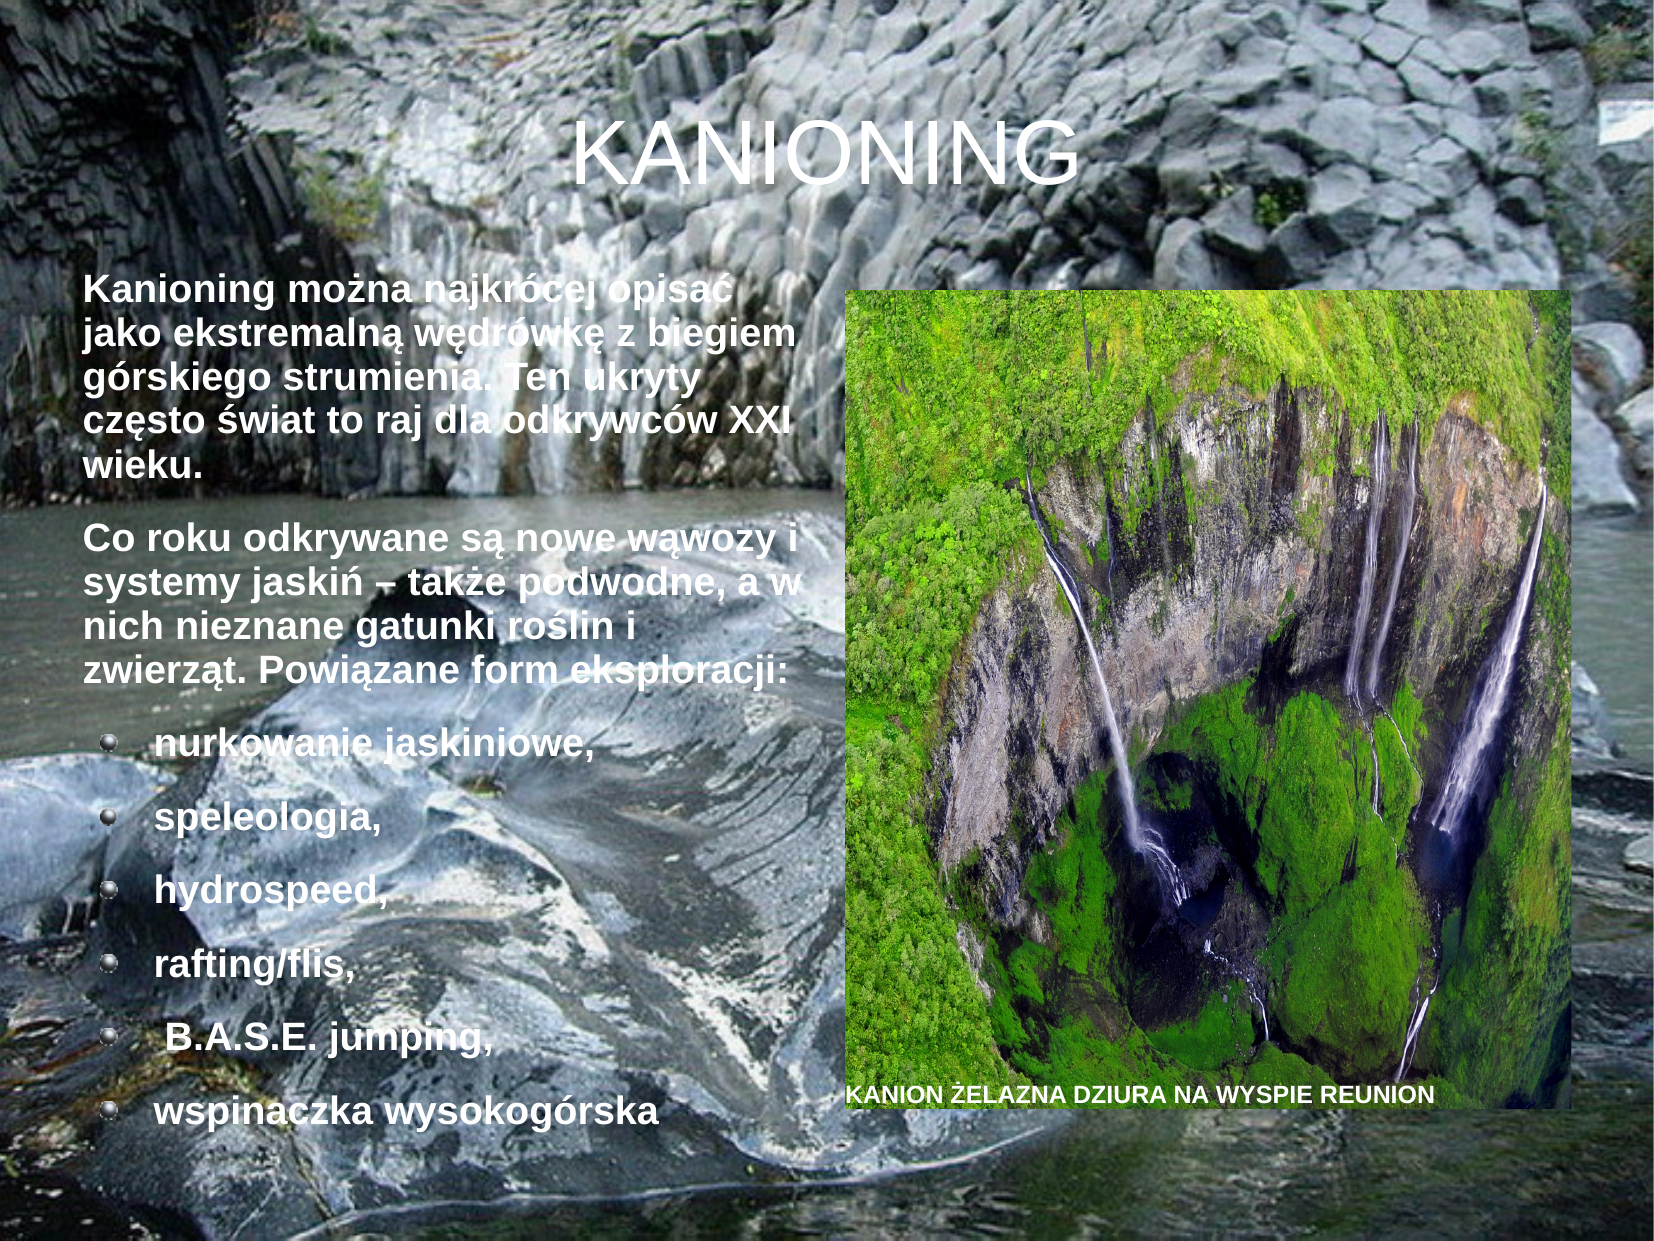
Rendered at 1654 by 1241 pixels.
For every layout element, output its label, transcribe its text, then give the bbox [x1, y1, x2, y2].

list Kanioning można najkrócej opisać jako ekstremalną wędrówkę z biegiem górskiego strumienia. Ten ukryty często świat to raj dla odkrywców XXI wieku. Co roku odkrywane są nowe wąwozy i systemy jaskiń – także podwodne, a w nich nieznane gatunki roślin i zwierząt. Powiązane form eksploracji: nurkowanie jaskiniowe, speleologia, hydrospeed, rafting/flis, B.A.S.E. jumping, wspinaczka wysokogórska [82, 230, 809, 1169]
list KANION ŻELAZNA DZIURA NA WYSPIE REUNION [845, 290, 1572, 1109]
title KANIONING [82, 49, 1571, 257]
picture [0, 0, 1654, 1241]
